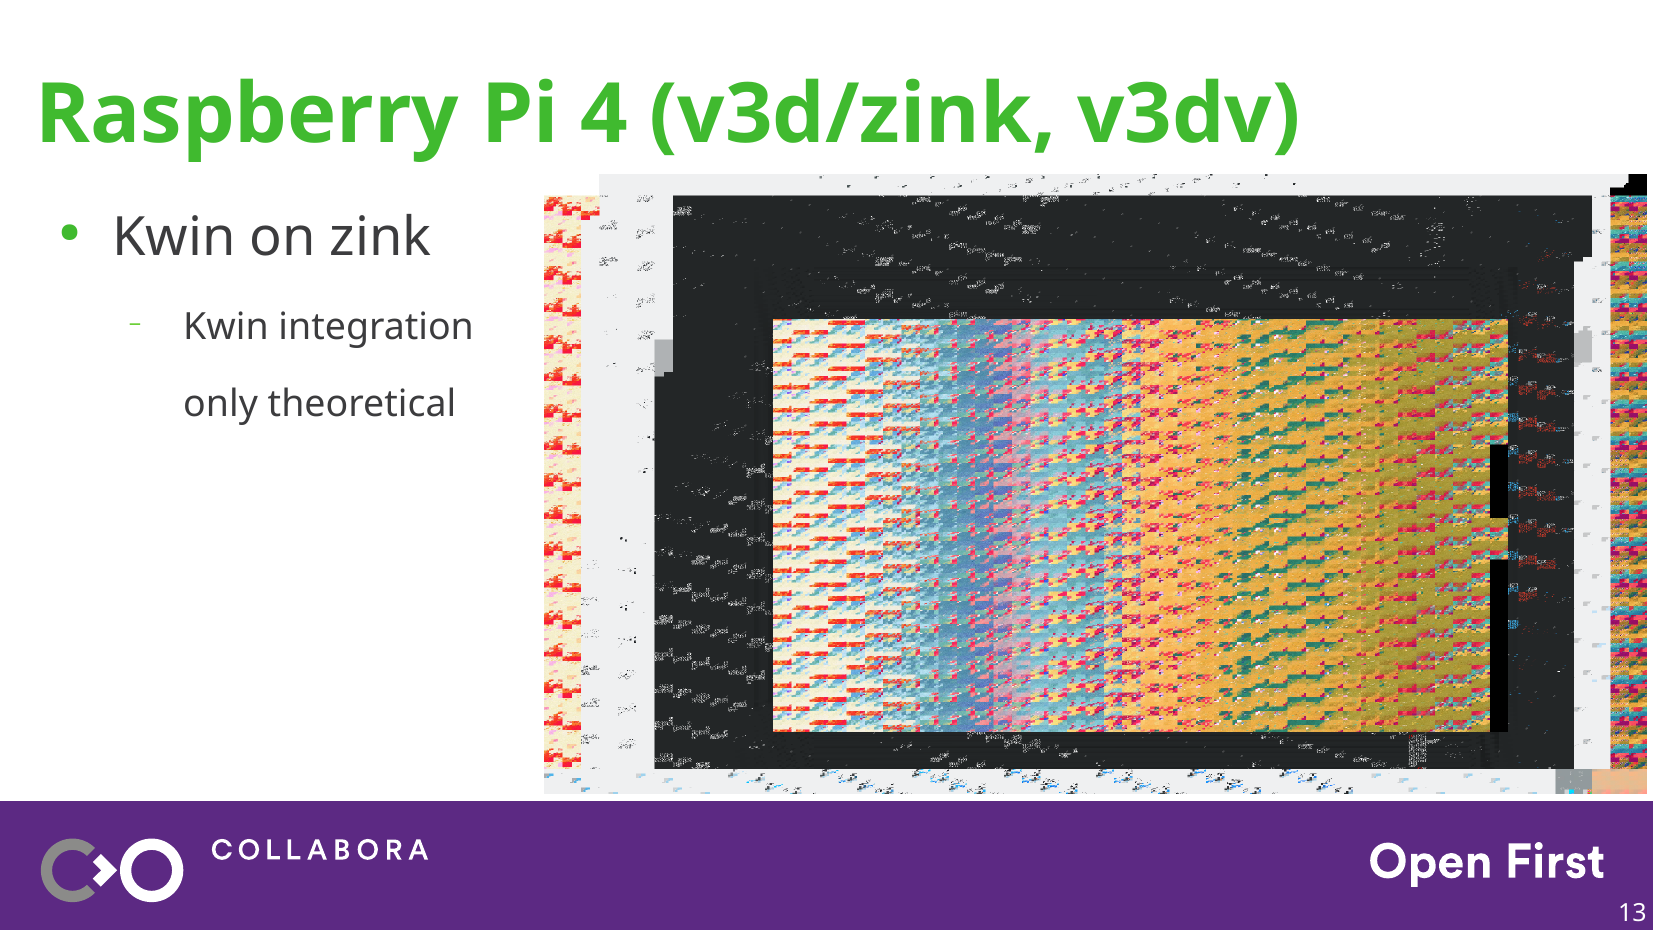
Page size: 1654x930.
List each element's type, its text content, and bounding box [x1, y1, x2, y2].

picture [544, 174, 1647, 794]
list Kwin on zink Kwin integration only theoretical [41, 160, 1613, 804]
title Raspberry Pi 4 (v3d/zink, v3dv) [35, 61, 1608, 159]
